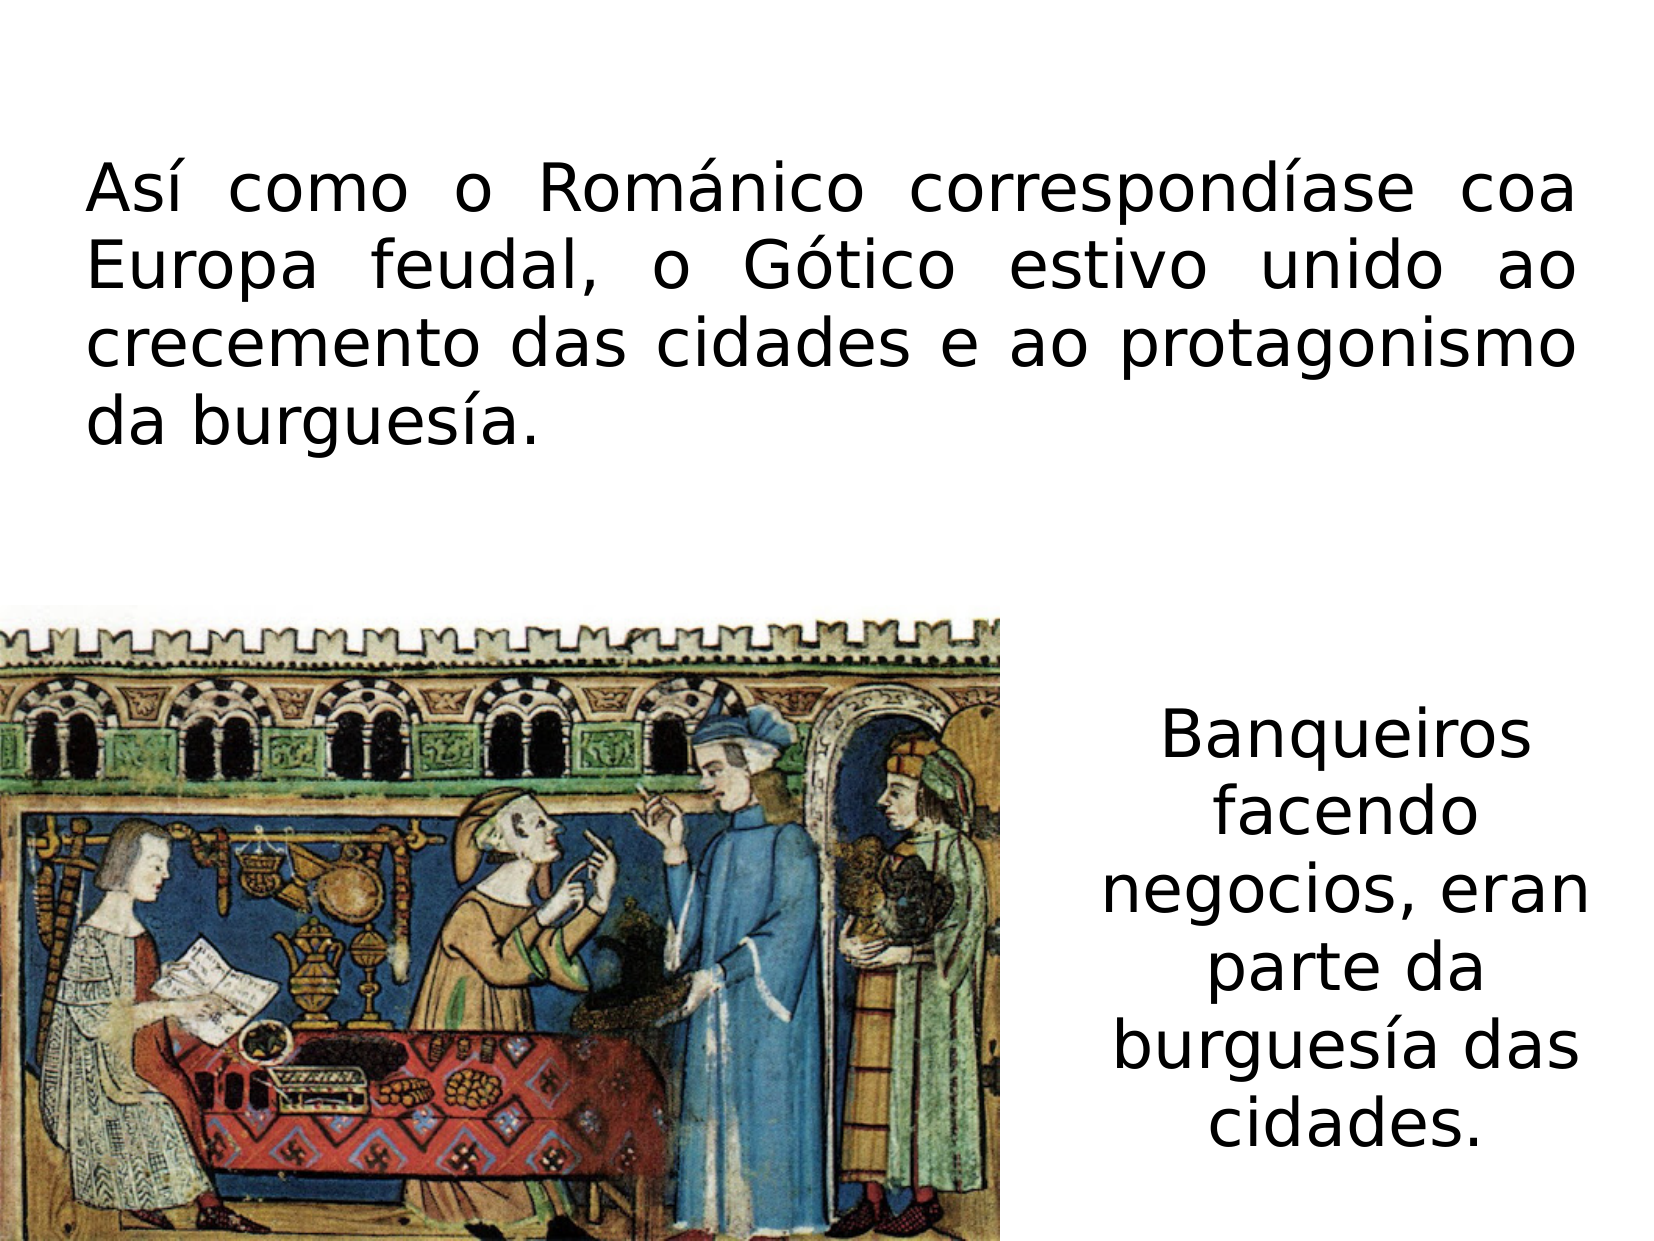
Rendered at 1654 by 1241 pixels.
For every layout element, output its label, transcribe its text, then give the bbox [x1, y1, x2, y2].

text_box Así como o Románico correspondíase coa Europa feudal, o Gótico estivo unido ao crecemento das cidades e ao protagonismo da burguesía. [70, 141, 1595, 468]
picture [0, 605, 1000, 1241]
text_box Banqueiros facendo negocios, eran parte da burguesía das cidades. [1074, 687, 1619, 1170]
